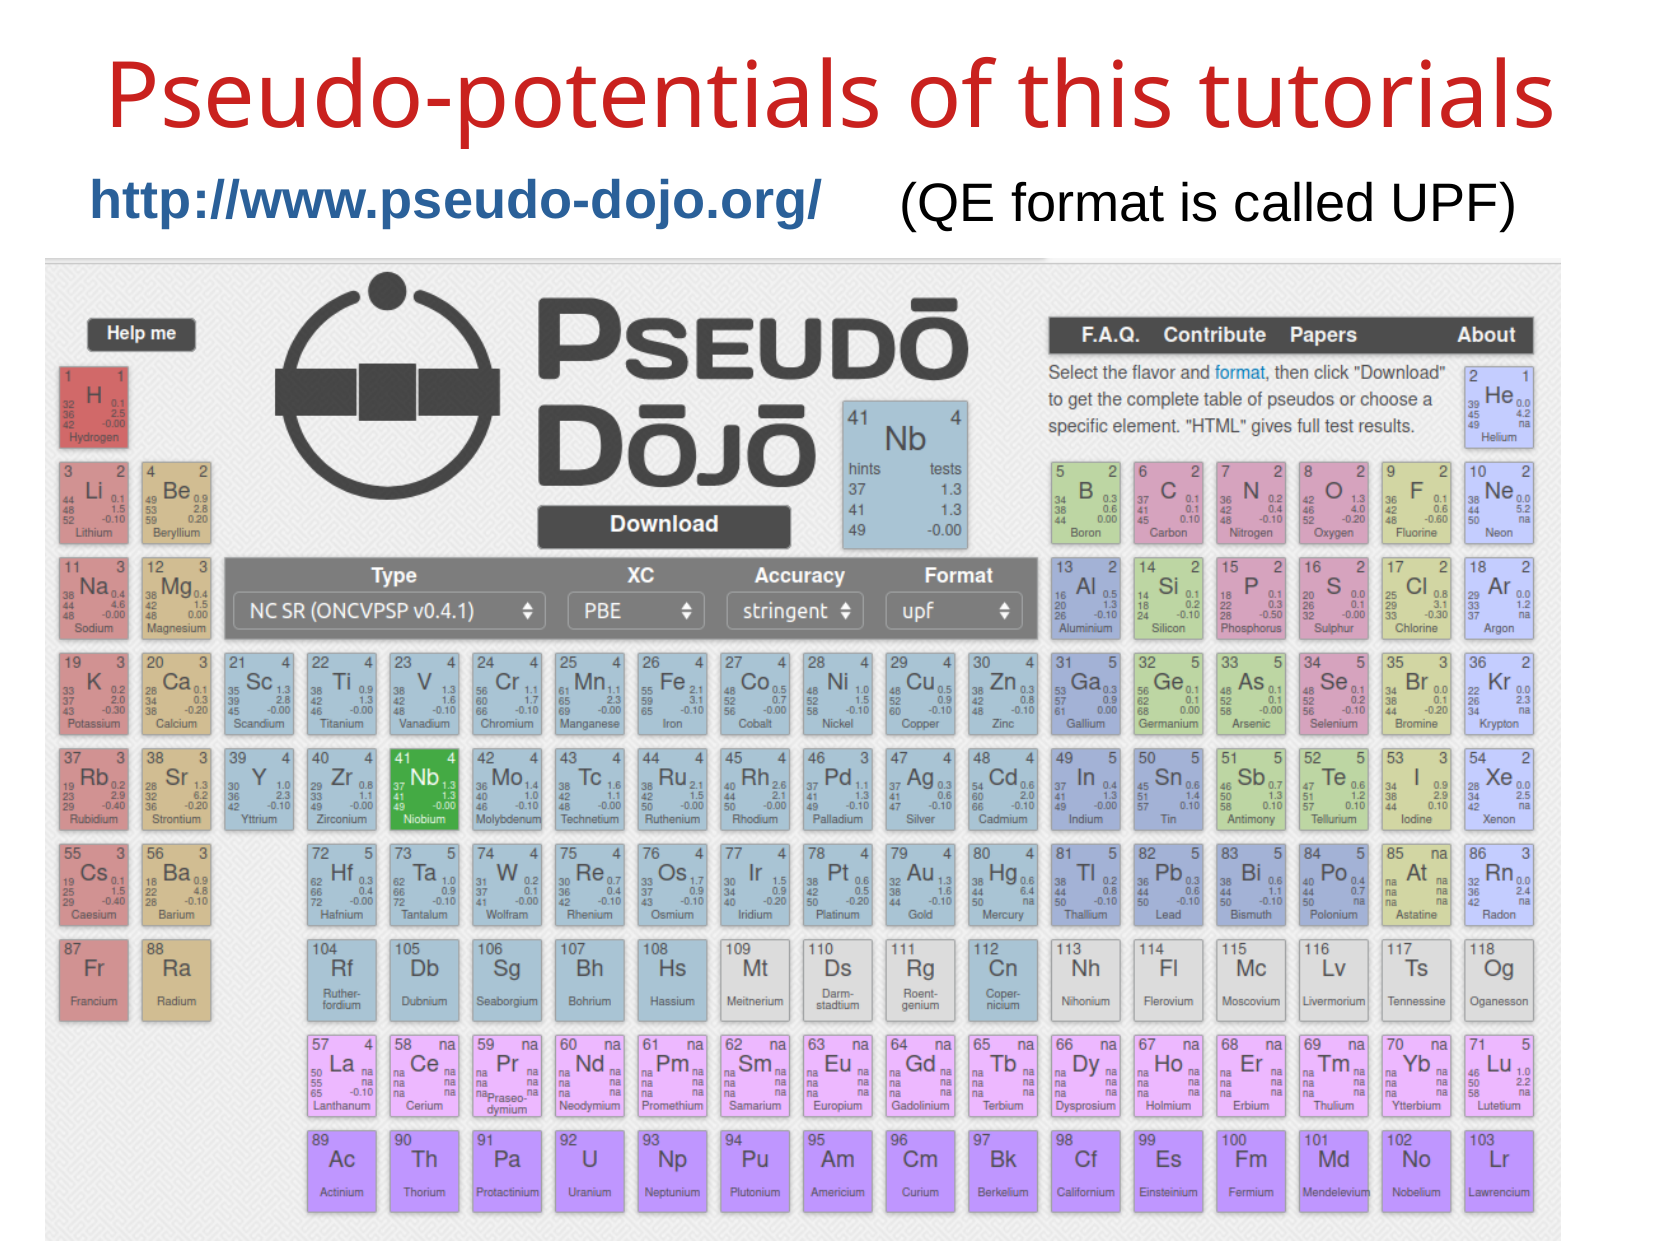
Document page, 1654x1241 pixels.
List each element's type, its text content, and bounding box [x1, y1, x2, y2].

text_box Pseudo-potentials of this tutorials [27, 22, 1636, 163]
text_box http://www.pseudo-dojo.org/ [75, 162, 856, 238]
picture [45, 258, 1561, 1241]
text_box (QE format is called UPF) [885, 164, 1621, 241]
